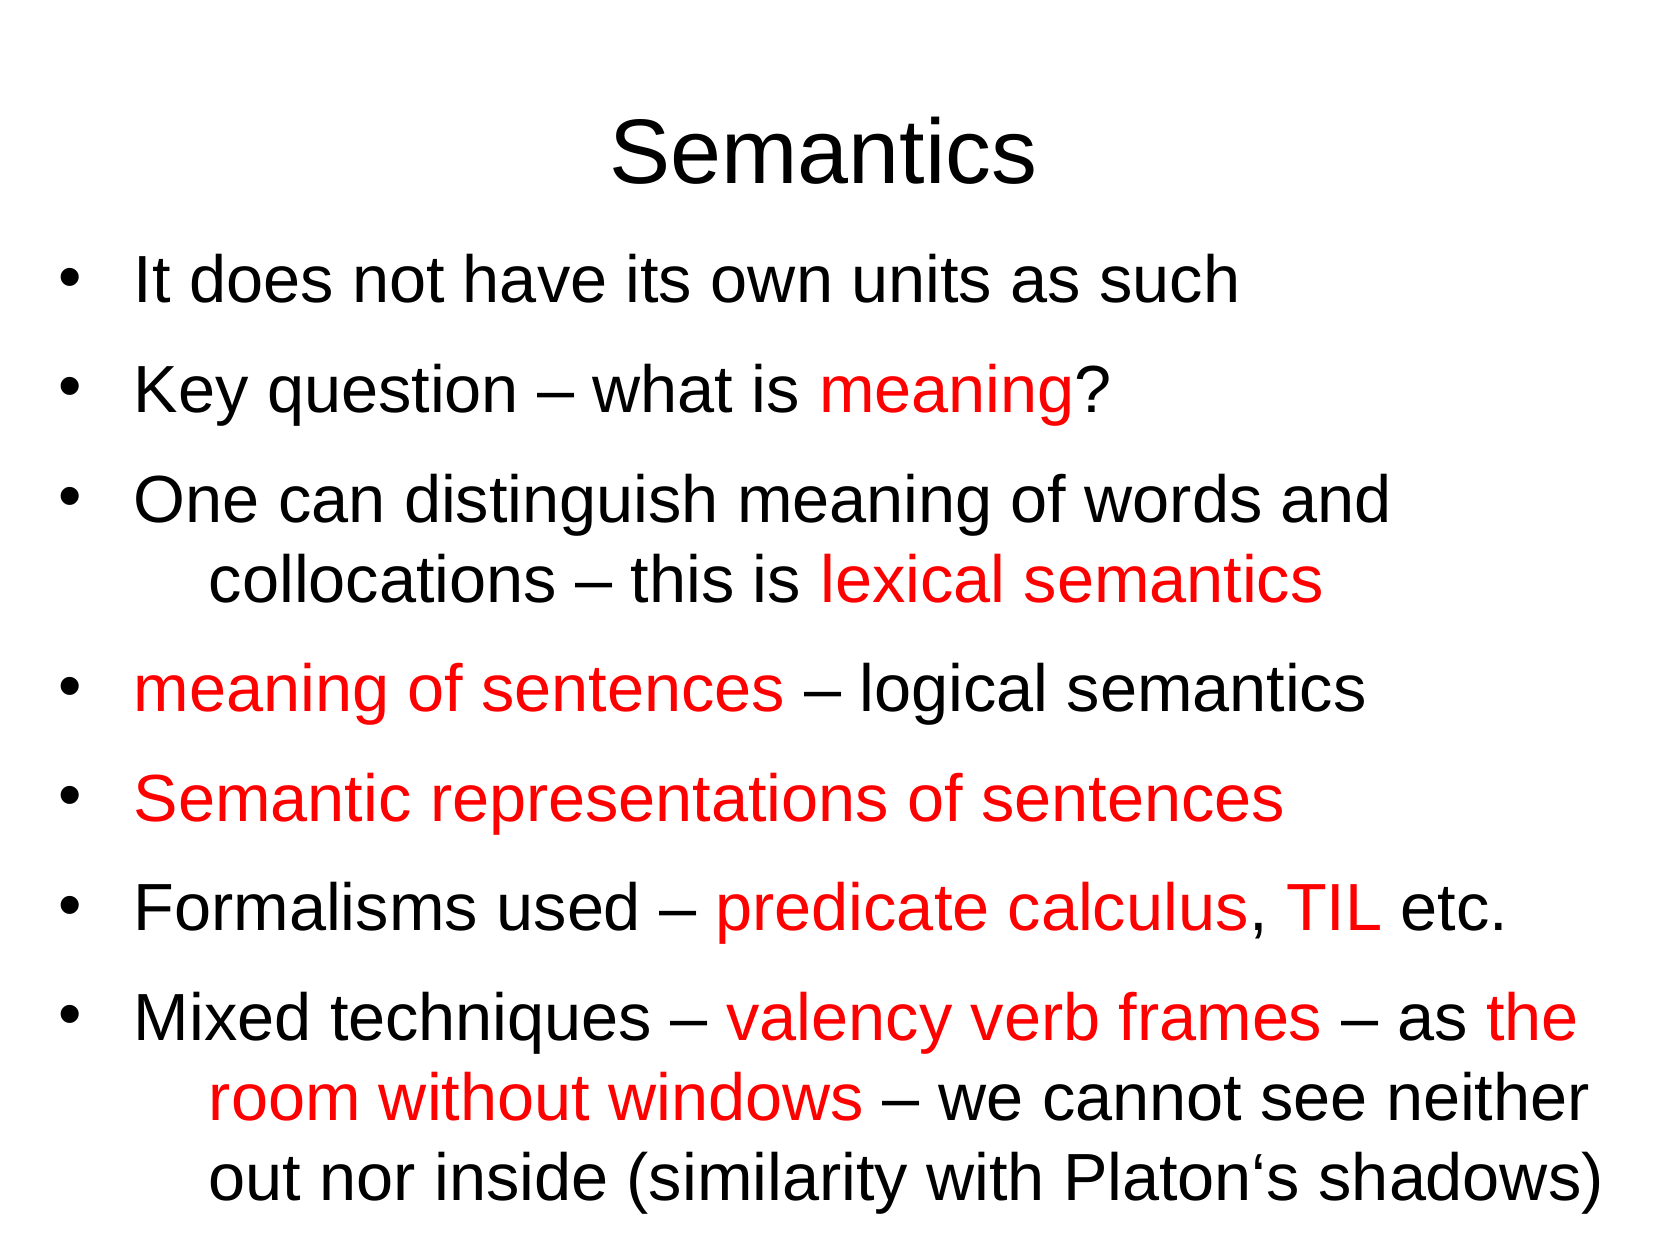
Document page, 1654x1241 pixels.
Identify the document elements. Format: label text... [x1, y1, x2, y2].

list It does not have its own units as such Key question – what is meaning? One can distinguish meaning of words and collocations – this is lexical semantics meaning of sentences – logical semantics Semantic representations of sentences Formalisms used – predicate calculus, TIL etc. Mixed techniques – valency verb frames – as the room without windows – we cannot see neither out nor inside (similarity with Platon‘s shadows) [59, 236, 1622, 1241]
title Semantics [82, 56, 1565, 236]
